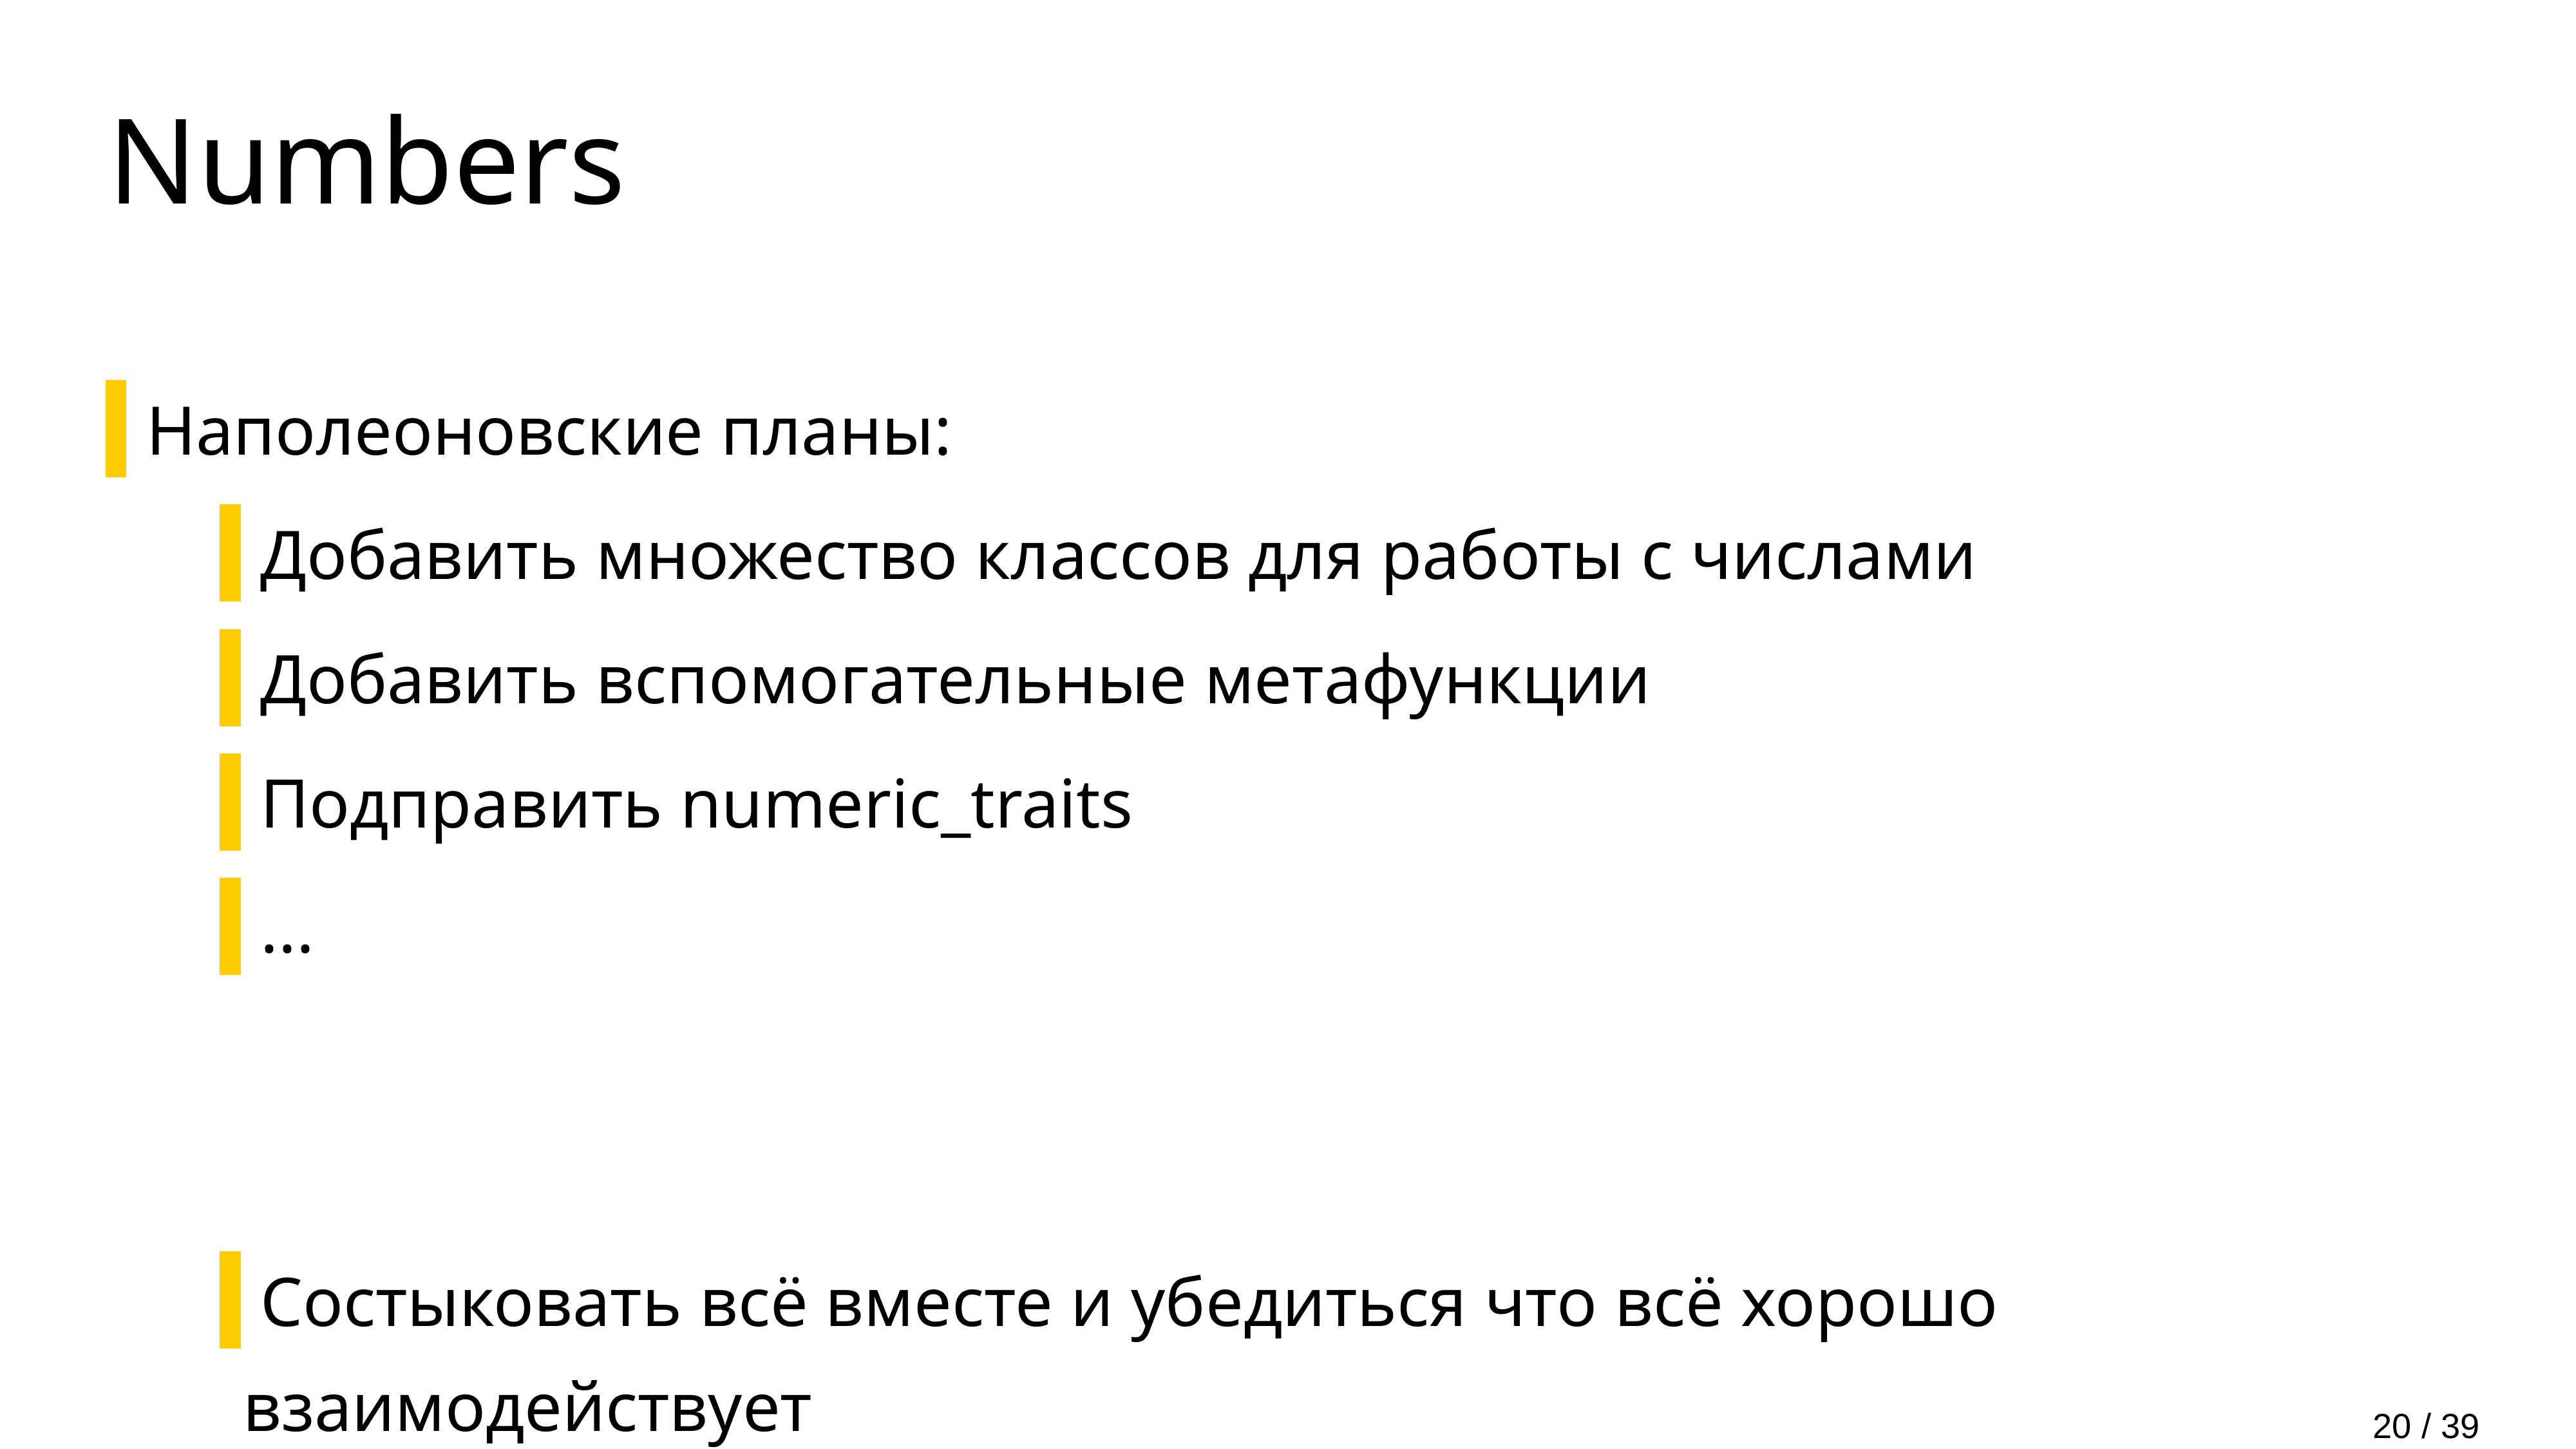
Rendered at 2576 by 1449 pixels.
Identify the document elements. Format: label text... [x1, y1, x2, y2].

title Numbers [108, 80, 2468, 242]
text_box <number> / 39 [2363, 1402, 2576, 1449]
text_box Наполеоновские планы: Добавить множество классов для работы с числами Добавить вспомогательные метафункции Подправить numeric_traits ... Состыковать всё вместе и убедиться что всё хорошо взаимодействует [96, 364, 2512, 1419]
